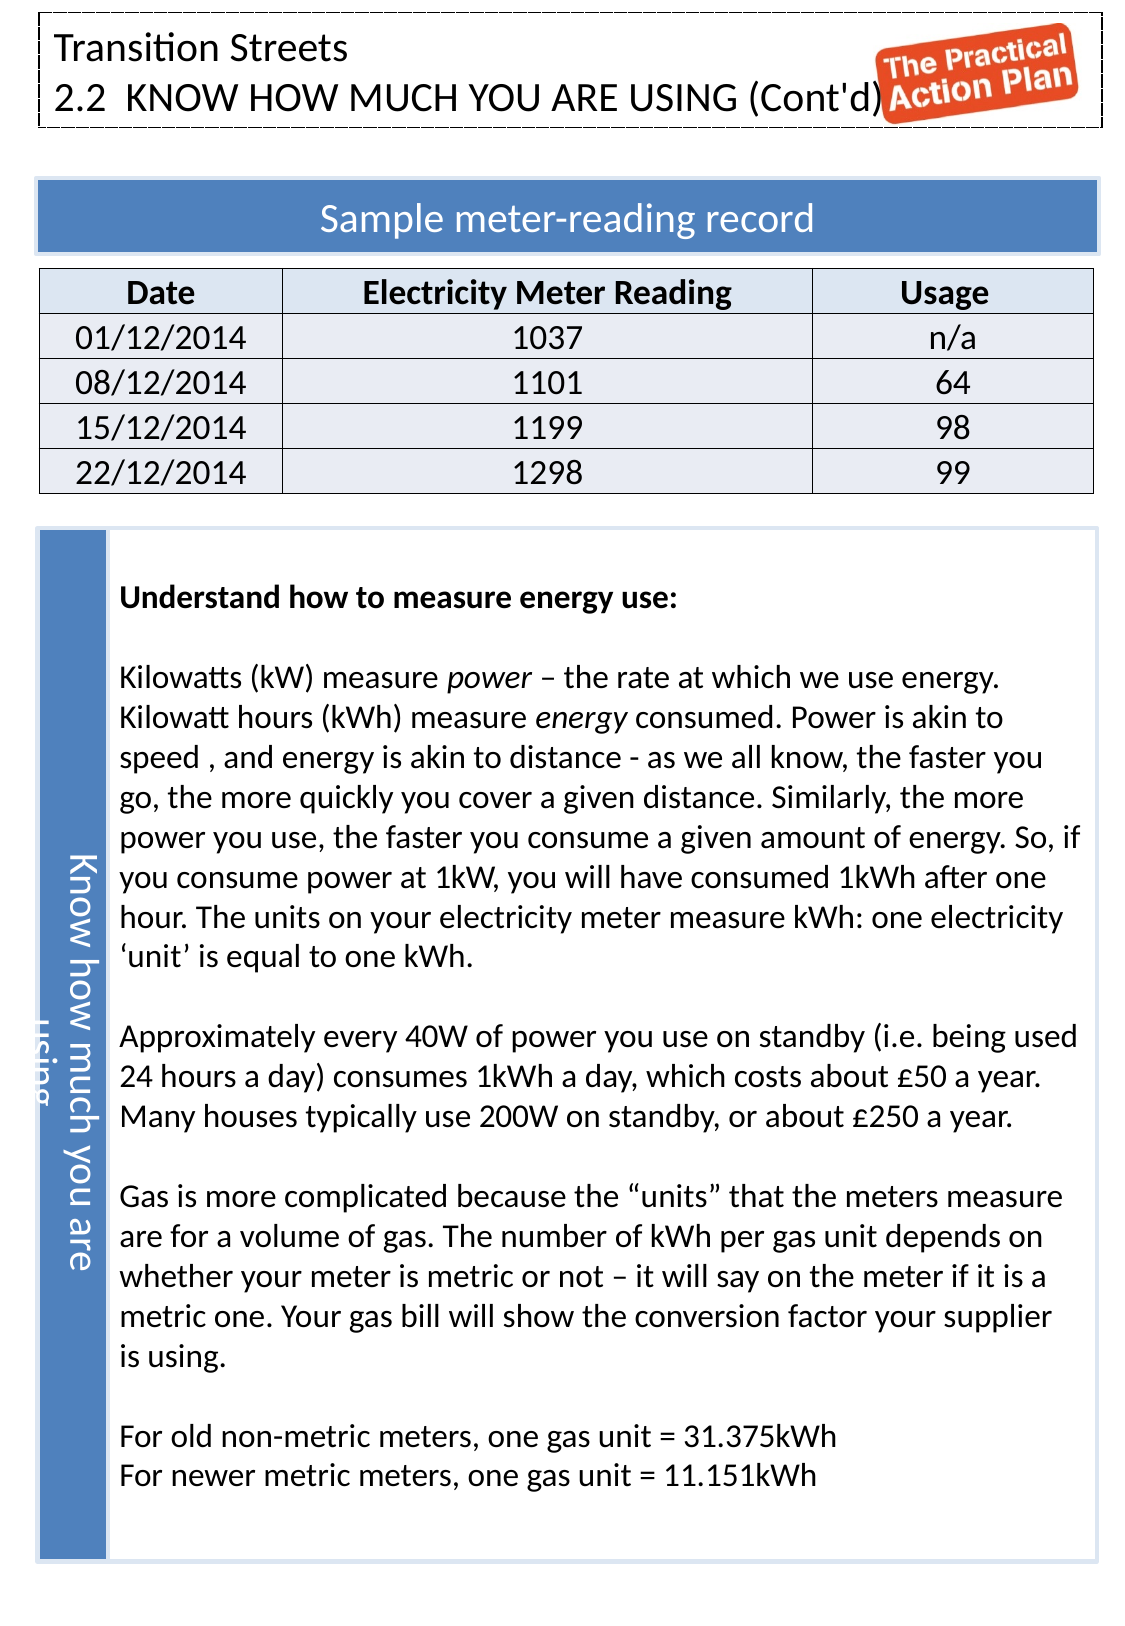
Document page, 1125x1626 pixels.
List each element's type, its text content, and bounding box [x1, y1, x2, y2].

table_cell 22/12/2014 [40, 449, 282, 493]
table_cell 1101 [283, 359, 812, 403]
table_cell 1298 [283, 449, 812, 493]
text_box [37, 1335, 109, 1562]
text_box [37, 528, 109, 791]
table_cell 1199 [283, 404, 812, 448]
table_cell 99 [813, 449, 1093, 493]
table_cell 15/12/2014 [40, 404, 282, 448]
text_box Sample meter-reading record [36, 177, 1100, 255]
table_header Date [40, 269, 282, 313]
table_header Usage [813, 269, 1093, 313]
text_box Know how much you are using [37, 791, 110, 1335]
table_cell 08/12/2014 [40, 359, 282, 403]
text_box Transition Streets 2.2 KNOW HOW MUCH YOU ARE USING (Cont'd) [38, 12, 1102, 128]
table_cell 98 [813, 404, 1093, 448]
text_box Understand how to measure energy use: Kilowatts (kW) measure power – the rate at which we use energy. Kilowatt hours (kWh) measure energy consumed. Power is akin to speed , and energy is akin to distance - as we all know, the faster you go, the more quickly you cover a given distance. Similarly, the more power you use, the faster you consume a given amount of energy. So, if you consume power at 1kW, you will have consumed 1kWh after one hour. The units on your electricity meter measure kWh: one electricity ‘unit’ is equal to one kWh. Approximately every 40W of power you use on standby (i.e. being used 24 hours a day) consumes 1kWh a day, which costs about £50 a year. Many houses typically use 200W on standby, or about £250 a year. Gas is more complicated because the “units” that the meters measure are for a volume of gas. The number of kWh per gas unit depends on whether your meter is metric or not – it will say on the meter if it is a metric one. Your gas bill will show the conversion factor your supplier is using. For old non-metric meters, one gas unit = 31.375kWh For newer metric meters, one gas unit = 11.151kWh [109, 528, 1097, 1562]
table_header Electricity Meter Reading [283, 269, 812, 313]
table_cell 1037 [283, 314, 812, 358]
table_cell 64 [813, 359, 1093, 403]
table_cell 01/12/2014 [40, 314, 282, 358]
table_cell n/a [813, 314, 1093, 358]
